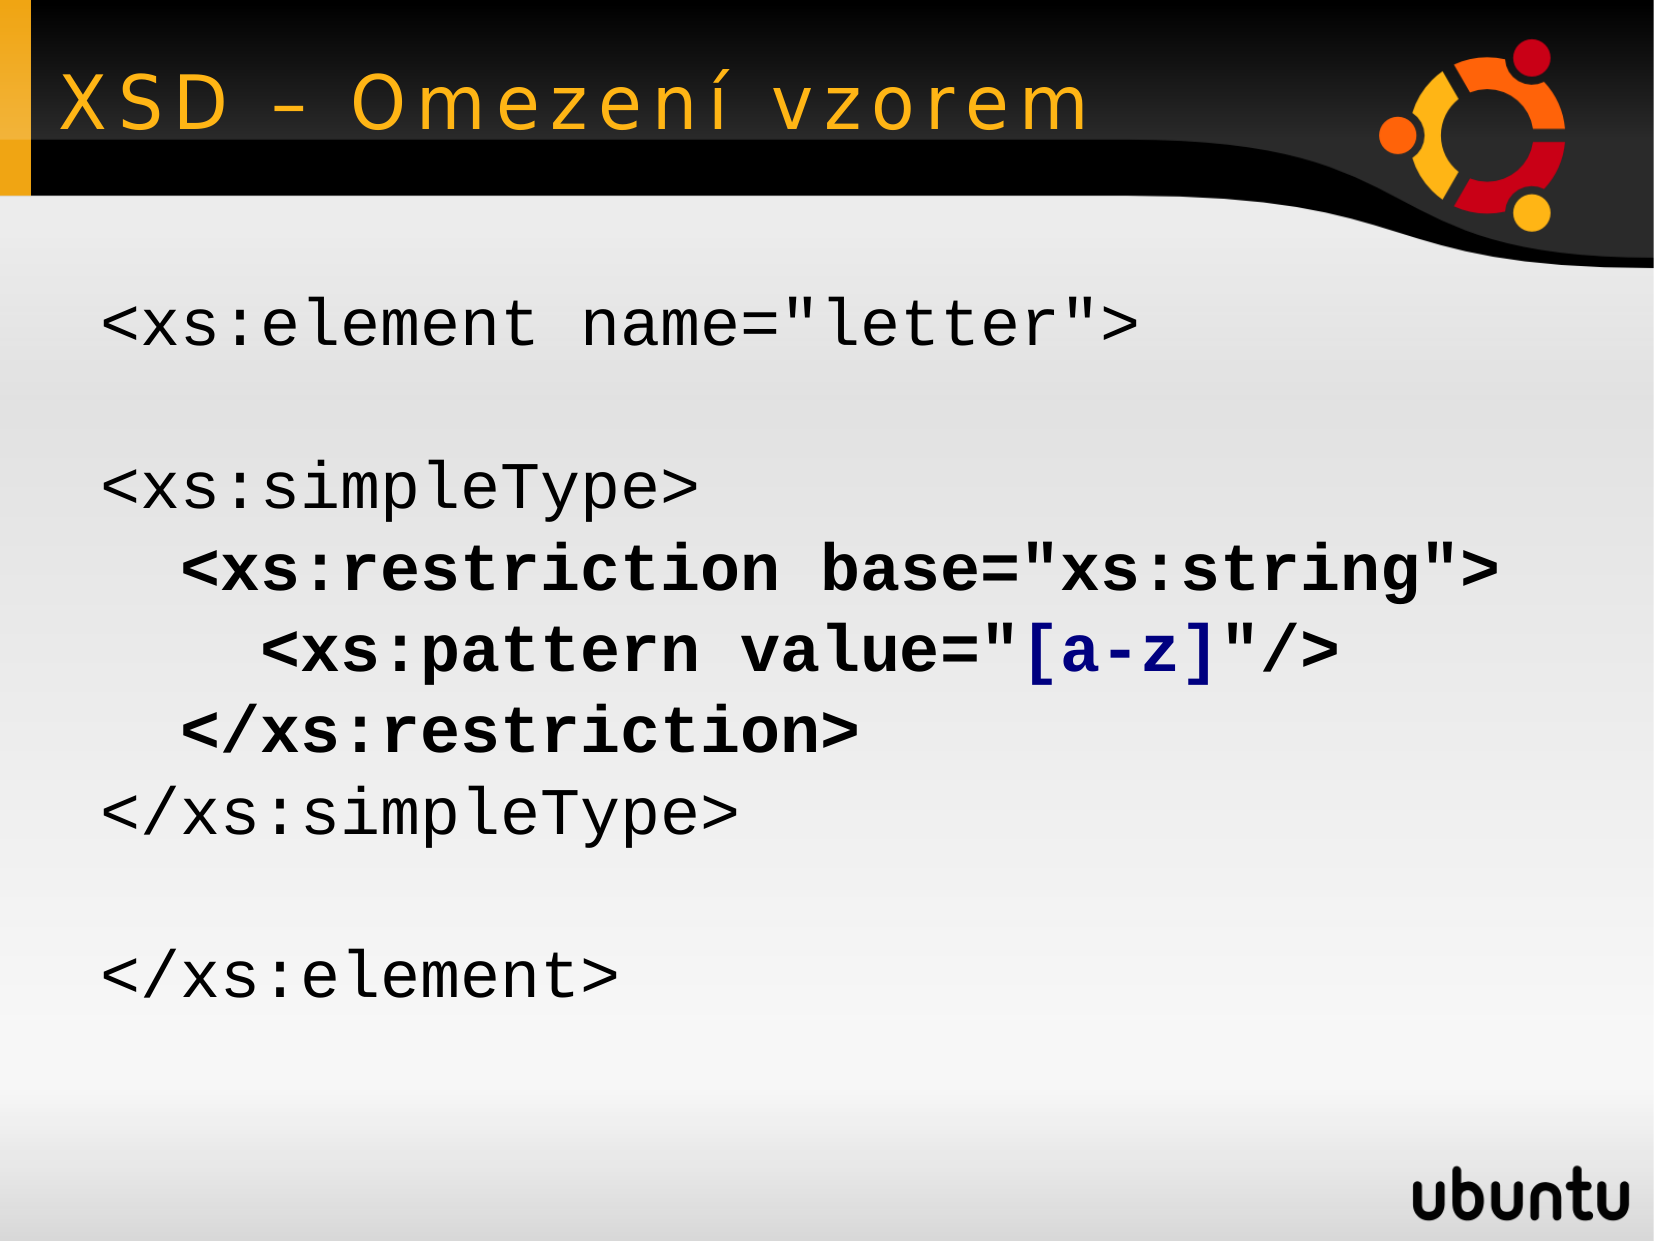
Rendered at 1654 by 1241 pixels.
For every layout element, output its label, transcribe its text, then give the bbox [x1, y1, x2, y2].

list <xs:element name="letter"> <xs:simpleType> <xs:restriction base="xs:string"> <xs:pattern value="[a-z]"/> </xs:restriction> </xs:simpleType> </xs:element> [82, 290, 1571, 1109]
picture [0, 0, 1654, 1241]
title XSD – Omezení vzorem [59, 29, 1270, 178]
